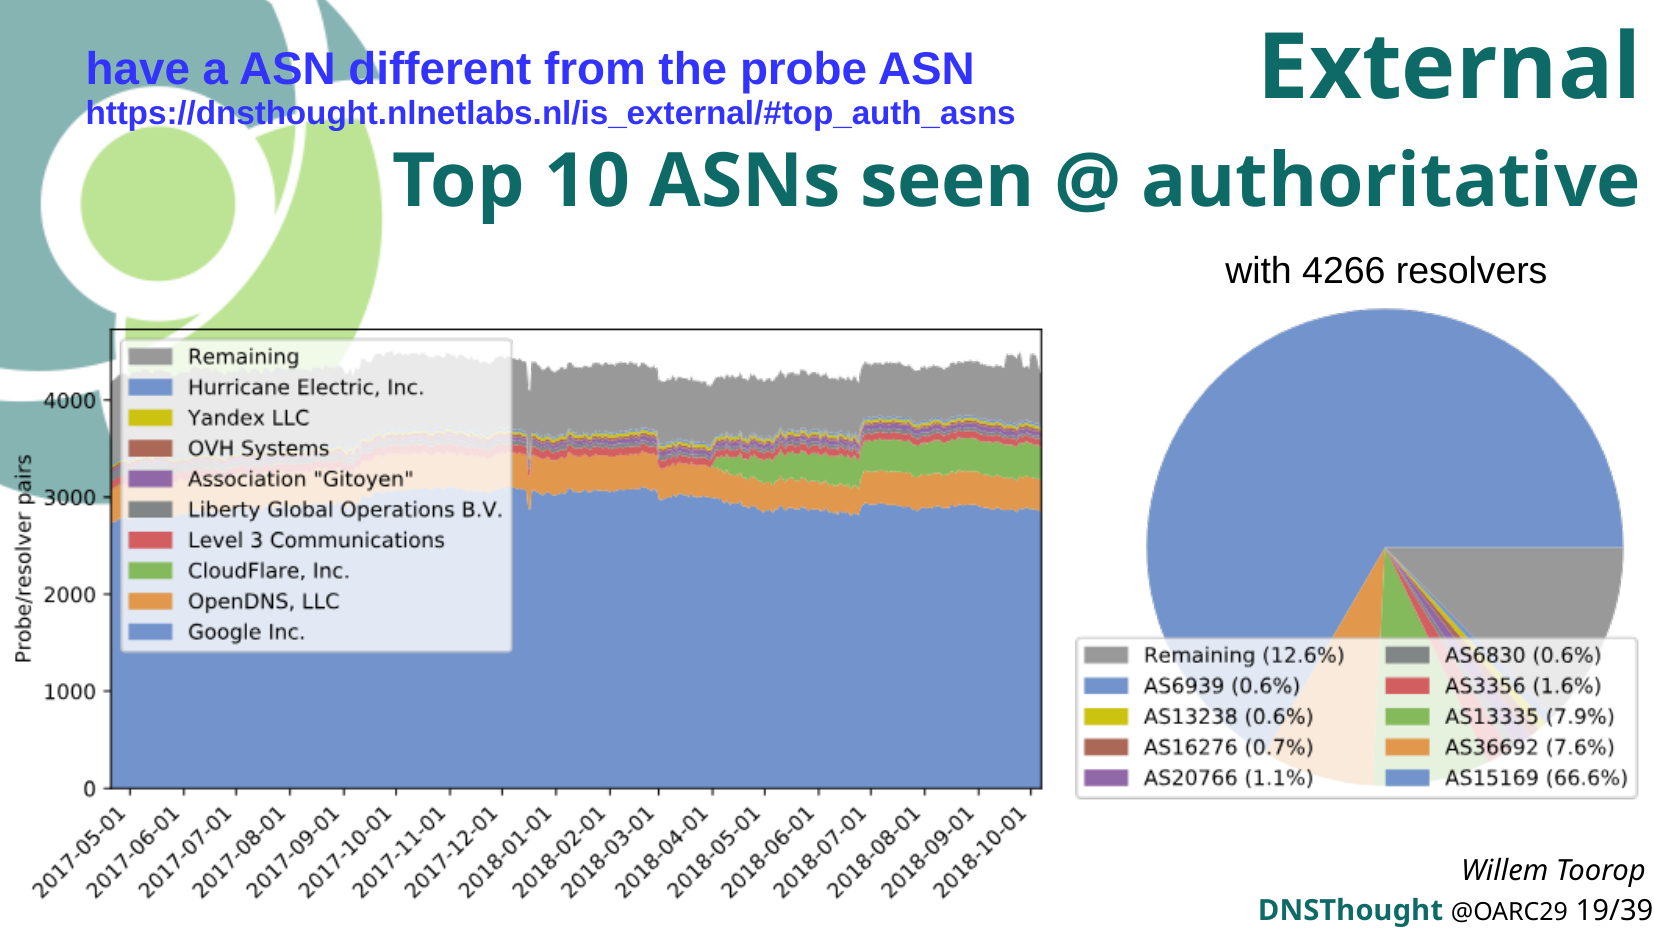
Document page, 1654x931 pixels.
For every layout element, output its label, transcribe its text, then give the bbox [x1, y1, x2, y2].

title External Top 10 ASNs seen @ authoritative [82, 8, 1642, 221]
picture [0, 0, 1654, 918]
text_box have a ASN different from the probe ASN https://dnsthought.nlnetlabs.nl/is_external/#top_auth_asns [70, 35, 1123, 125]
text_box with 4266 resolvers [1210, 242, 1654, 265]
